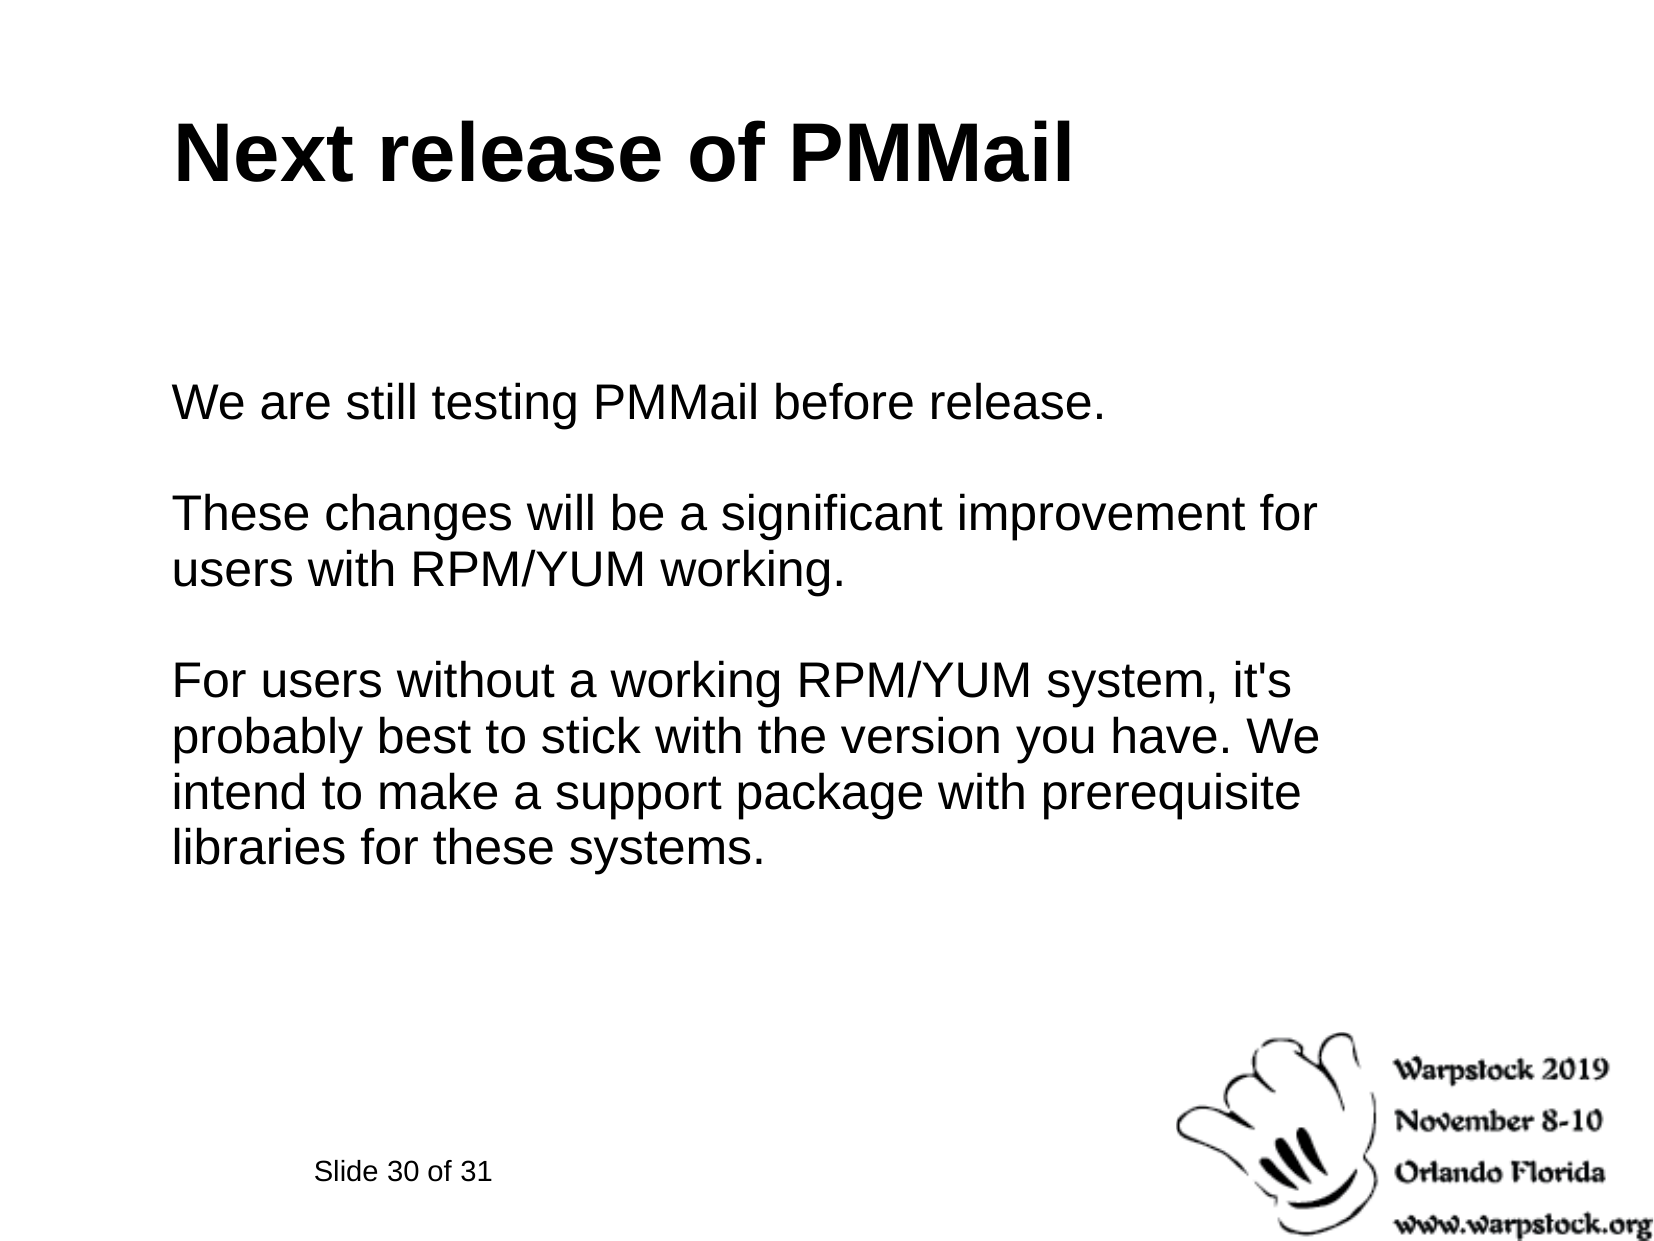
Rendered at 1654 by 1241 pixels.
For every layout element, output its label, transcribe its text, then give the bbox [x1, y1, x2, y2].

picture [1176, 1032, 1654, 1241]
subtitle We are still testing PMMail before release. These changes will be a significant improvement for users with RPM/YUM working. For users without a working RPM/YUM system, it's probably best to stick with the version you have. We intend to make a support package with prerequisite libraries for these systems. [171, 295, 1418, 1002]
title Next release of PMMail [173, 49, 1420, 257]
